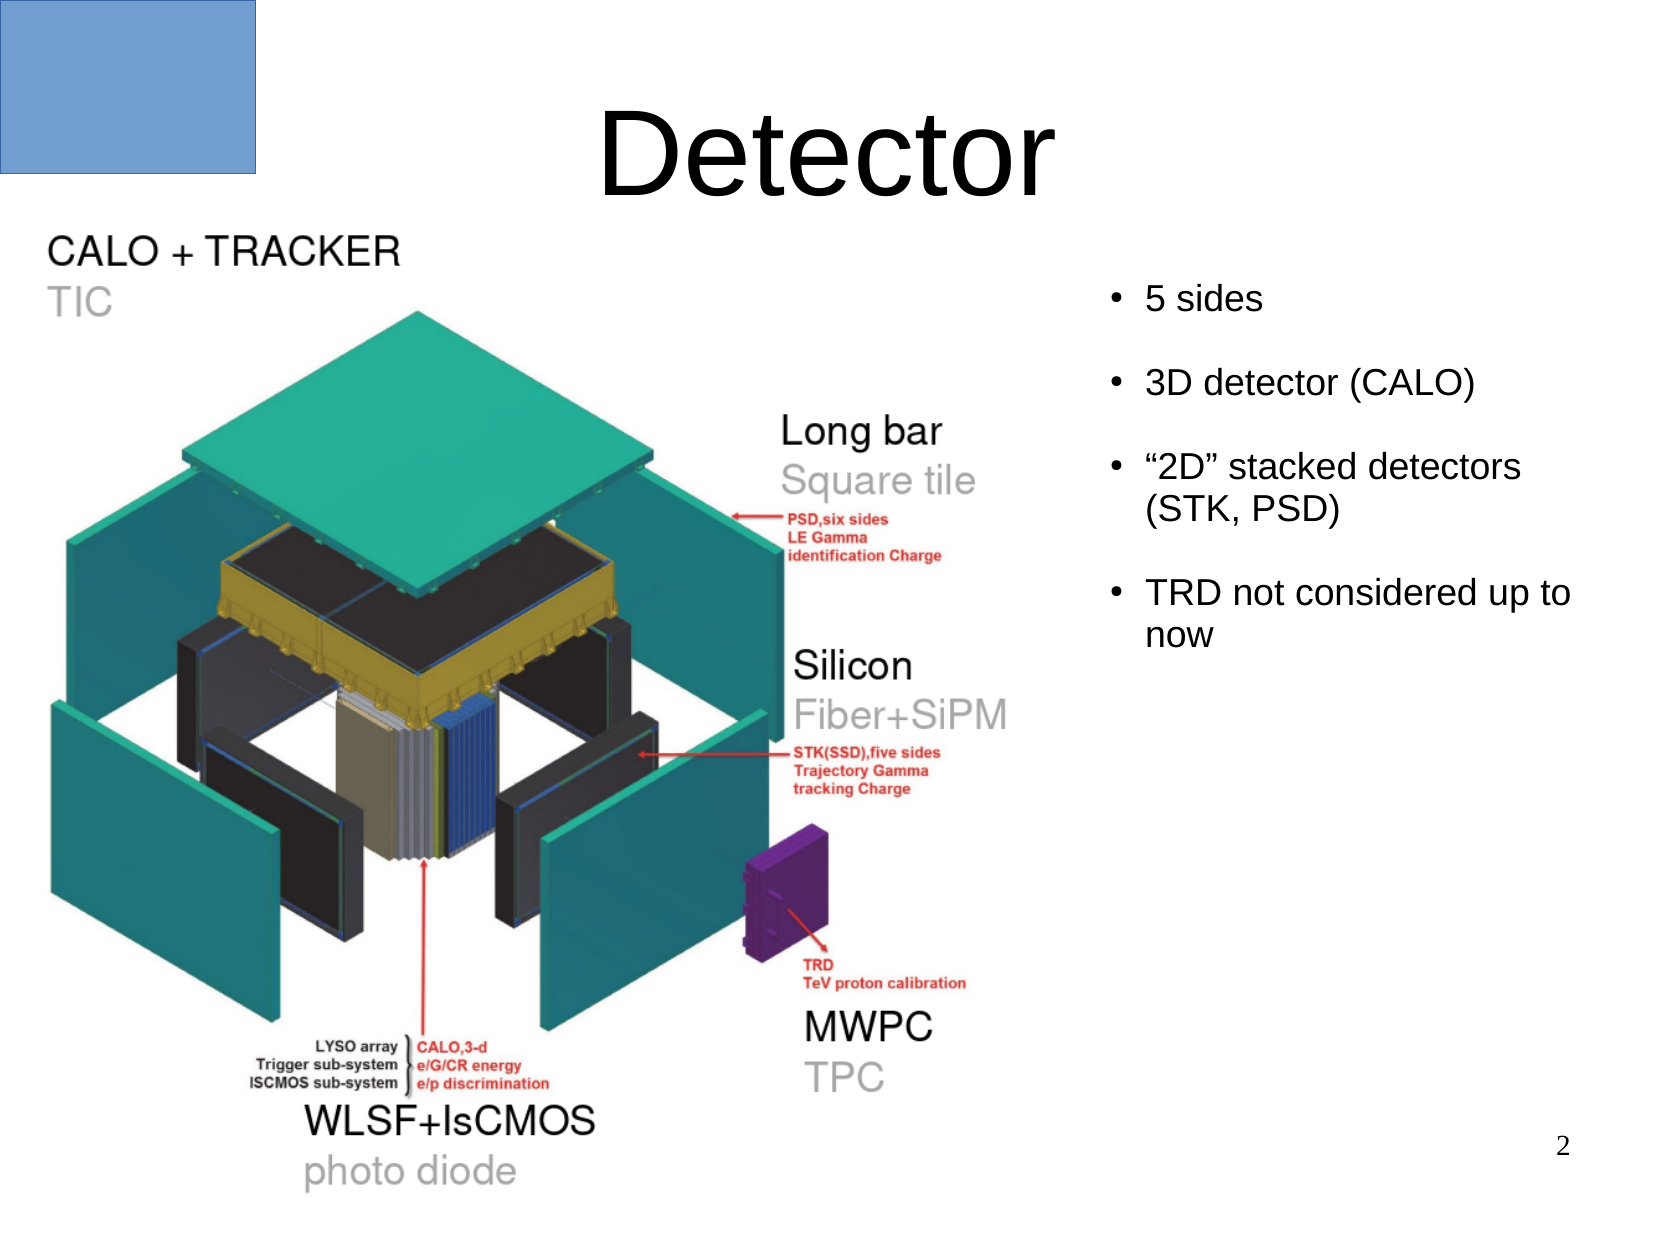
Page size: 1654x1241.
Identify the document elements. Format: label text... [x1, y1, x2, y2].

title Detector [82, 49, 1571, 257]
text_box [0, 0, 256, 174]
picture [38, 224, 1031, 1201]
text_box 5 sides 3D detector (CALO) “2D” stacked detectors (STK, PSD) TRD not considered up to now [1095, 270, 1591, 663]
